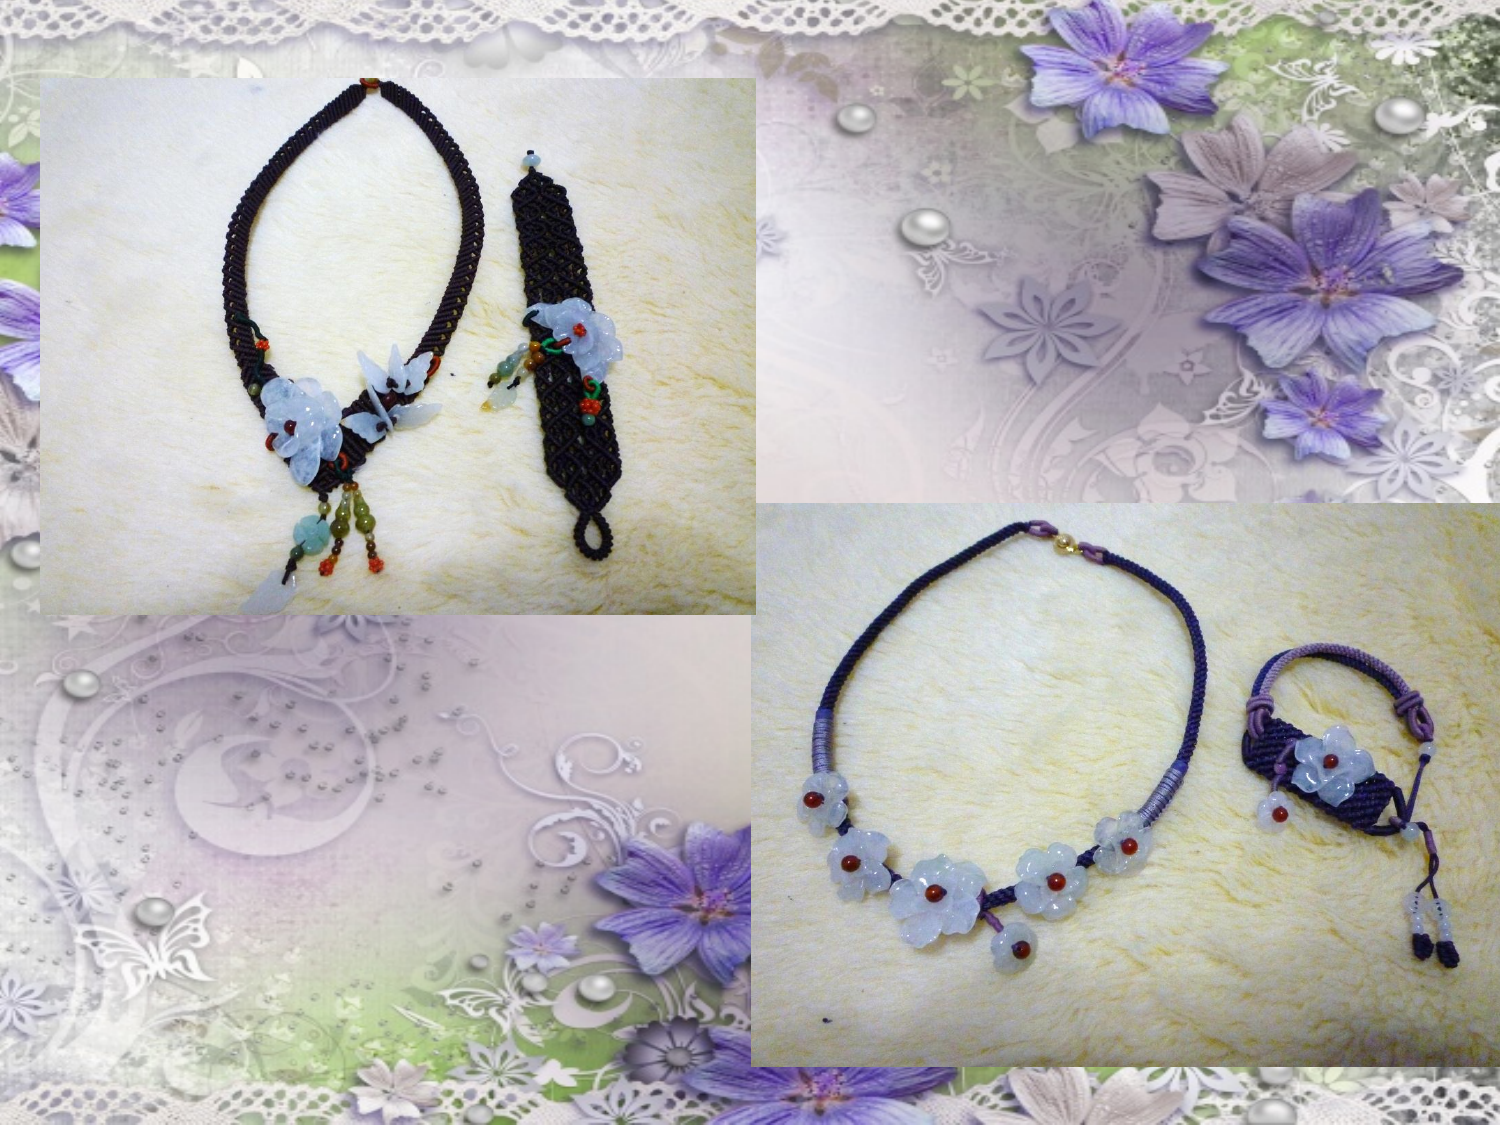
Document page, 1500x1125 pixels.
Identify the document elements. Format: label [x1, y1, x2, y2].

picture [40, 78, 1500, 1067]
